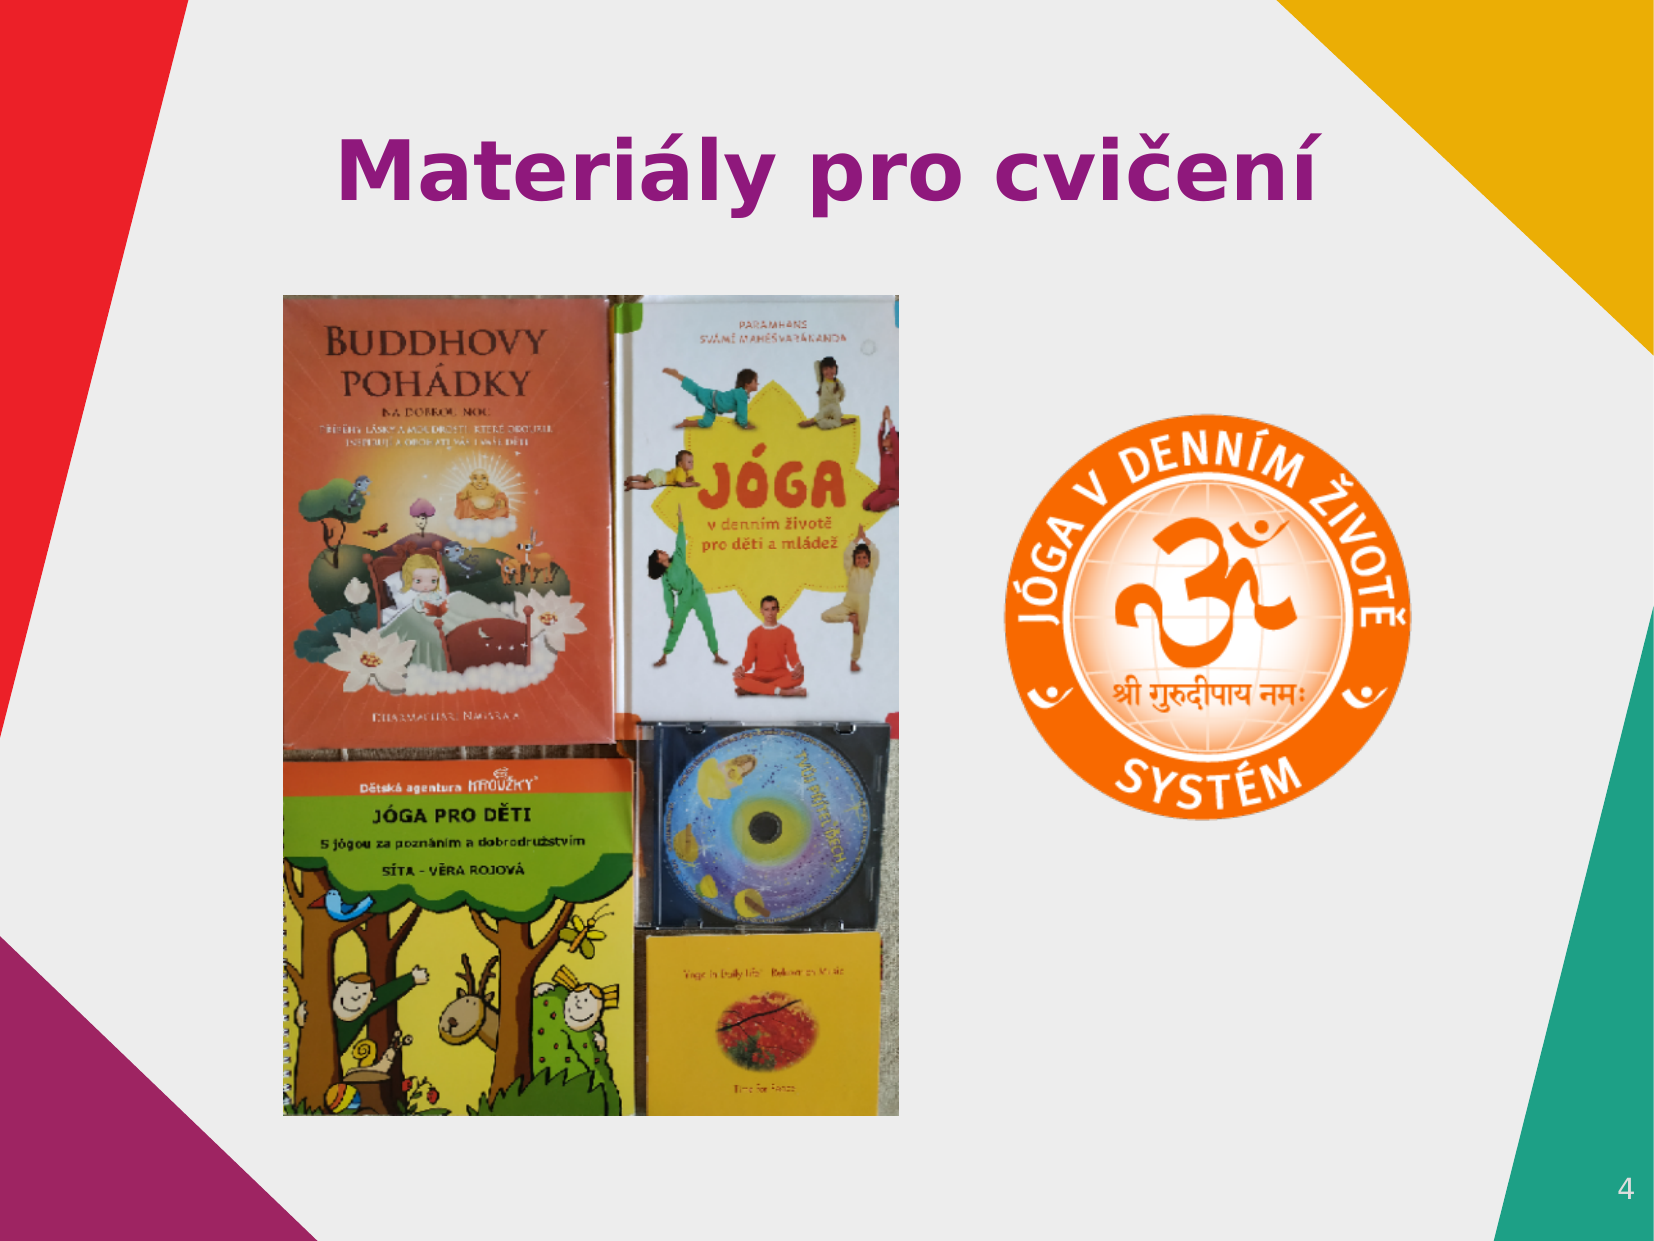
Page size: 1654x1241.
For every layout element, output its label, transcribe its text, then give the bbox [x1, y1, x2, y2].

picture [998, 408, 1418, 827]
title Materiály pro cvičení [114, 73, 1539, 271]
picture [283, 295, 899, 1116]
